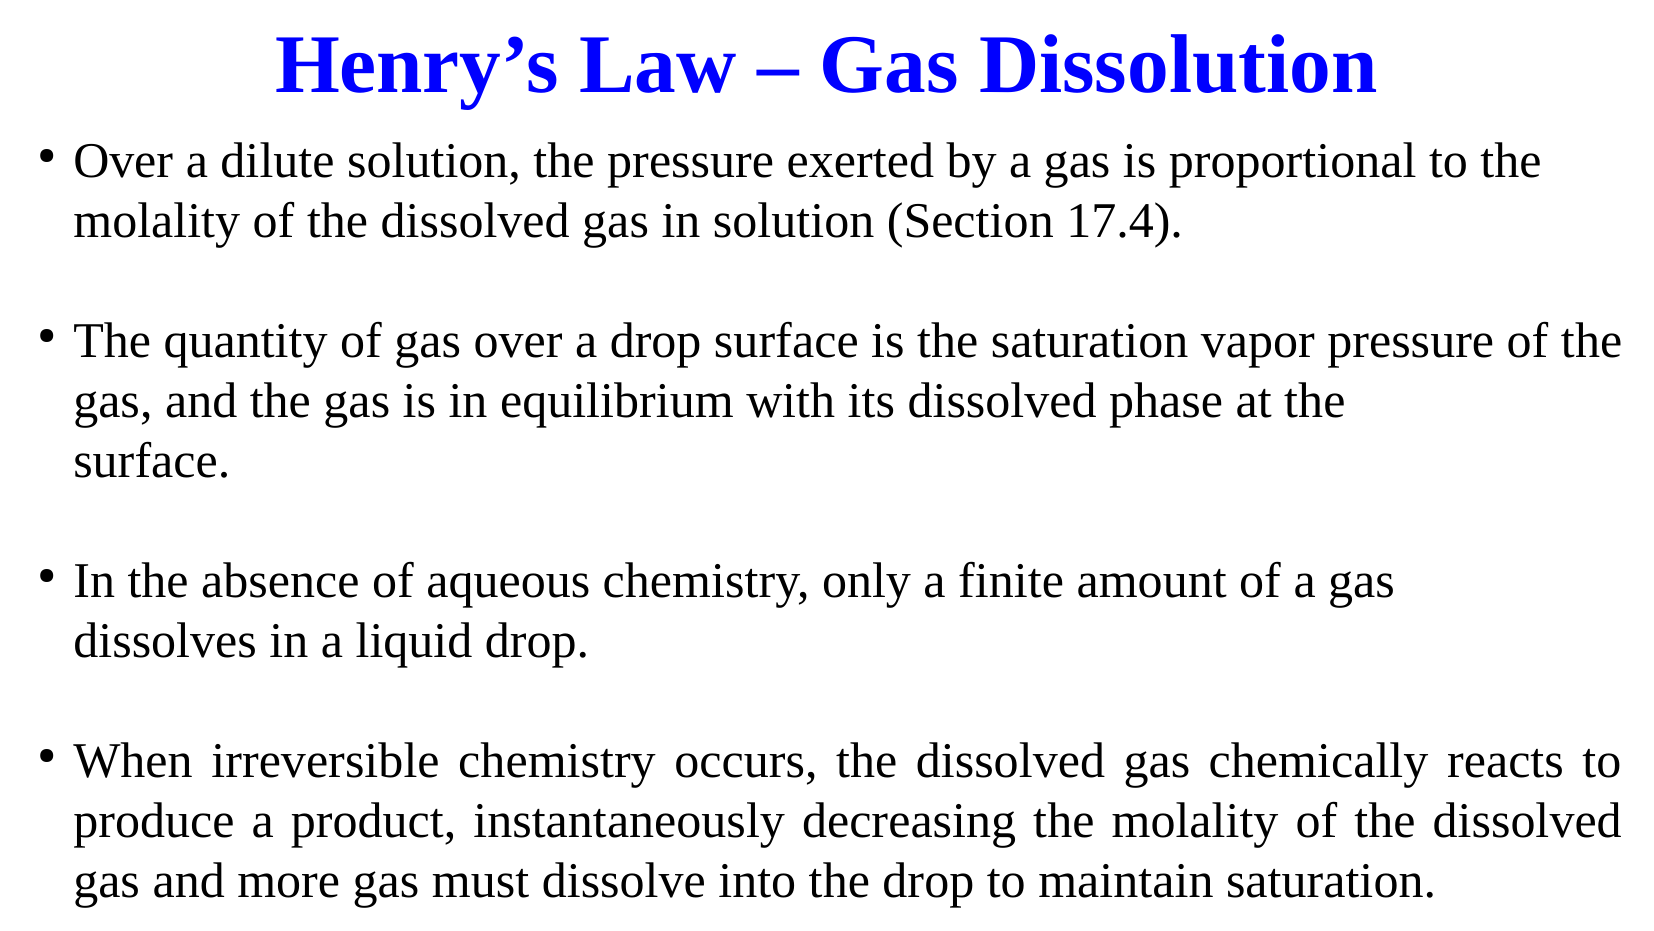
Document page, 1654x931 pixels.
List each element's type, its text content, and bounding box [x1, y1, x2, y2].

title Henry’s Law – Gas Dissolution [0, 0, 1654, 121]
text_box Over a dilute solution, the pressure exerted by a gas is proportional to the molality of the dissolved gas in solution (Section 17.4). The quantity of gas over a drop surface is the saturation vapor pressure of the gas, and the gas is in equilibrium with its dissolved phase at the surface. In the absence of aqueous chemistry, only a finite amount of a gas dissolves in a liquid drop. When irreversible chemistry occurs, the dissolved gas chemically reacts to produce a product, instantaneously decreasing the molality of the dissolved gas and more gas must dissolve into the drop to maintain saturation. [22, 120, 1654, 916]
